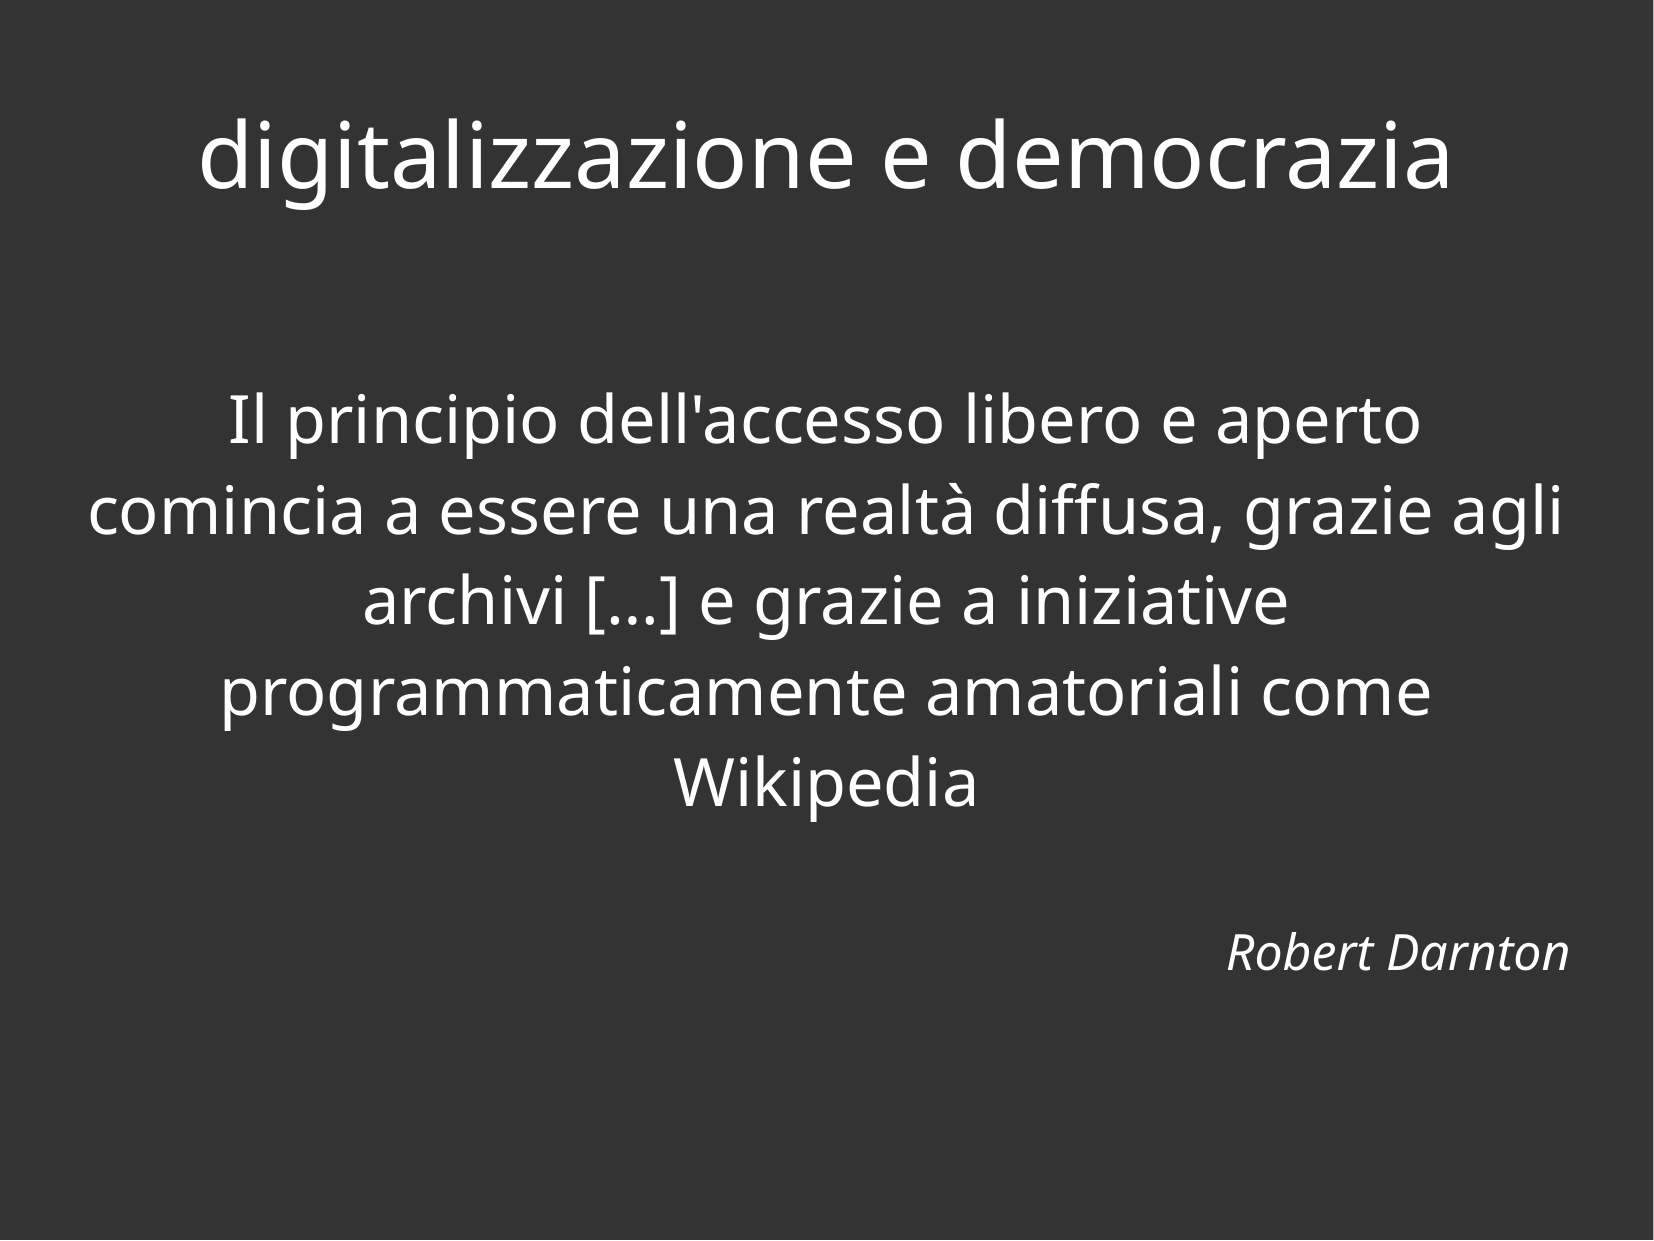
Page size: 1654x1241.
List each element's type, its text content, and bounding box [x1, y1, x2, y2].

subtitle Il principio dell'accesso libero e aperto comincia a essere una realtà diffusa, grazie agli archivi […] e grazie a iniziative programmaticamente amatoriali come Wikipedia Robert Darnton [82, 318, 1571, 1039]
title digitalizzazione e democrazia [82, 49, 1571, 257]
